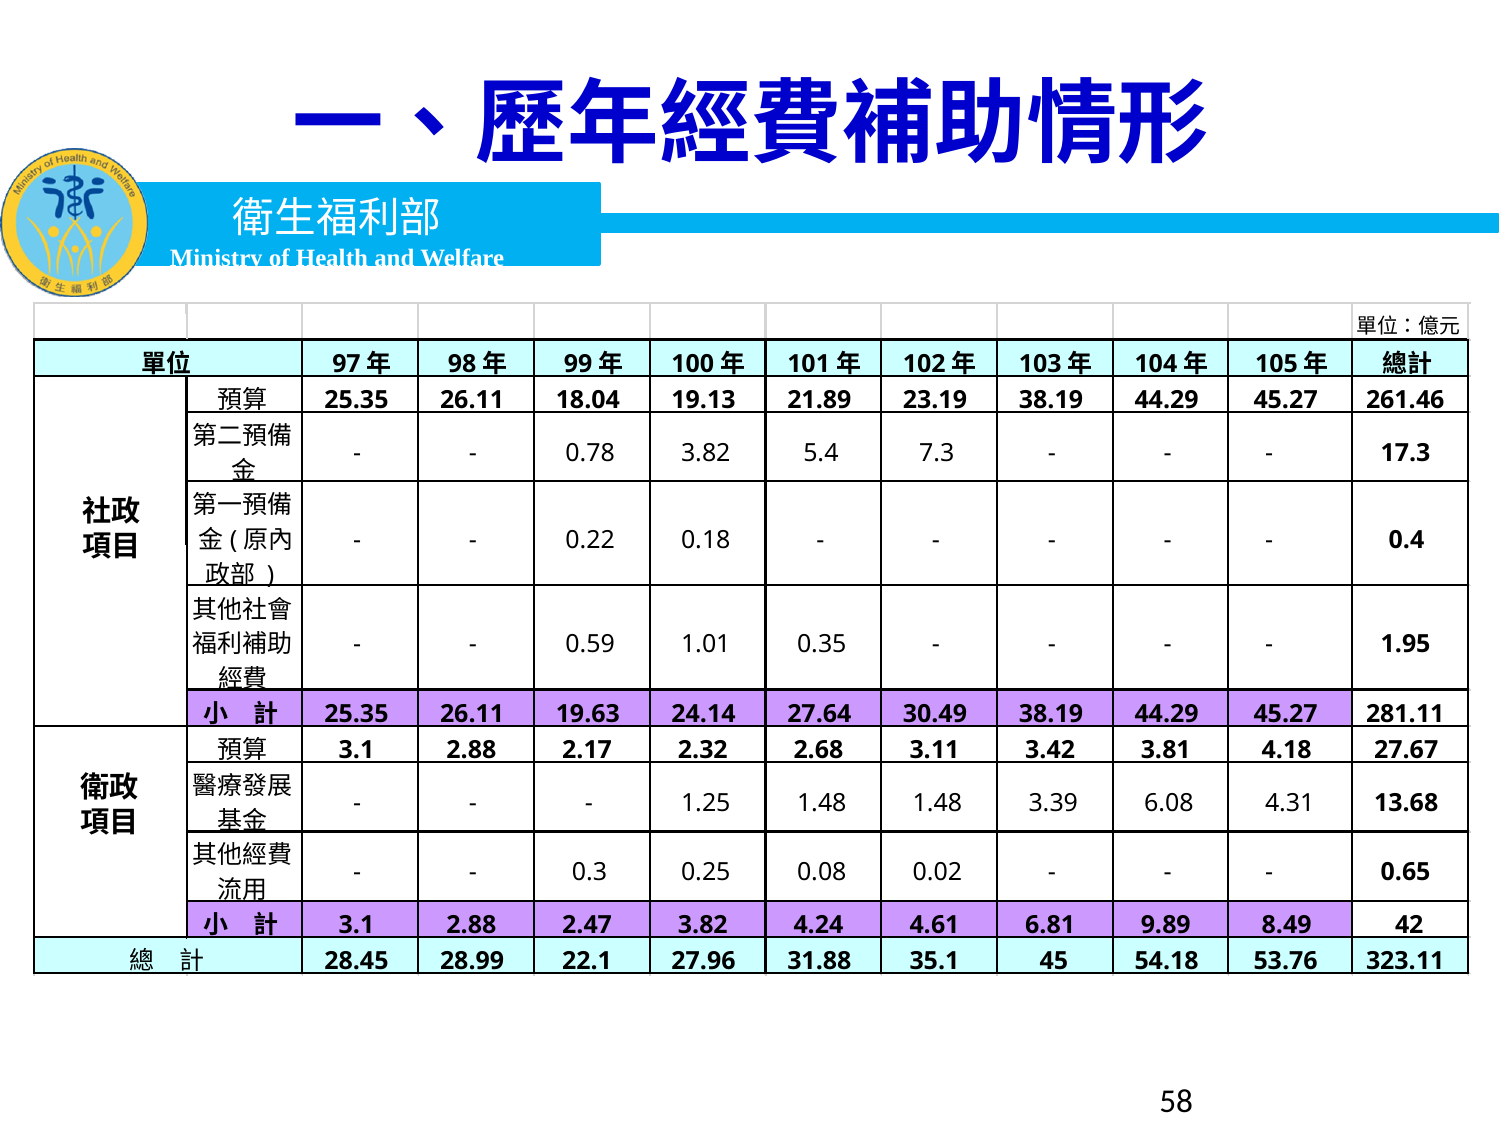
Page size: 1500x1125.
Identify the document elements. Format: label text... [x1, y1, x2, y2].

text_box 28.99 [440, 945, 504, 972]
text_box 醫療發展 [192, 770, 292, 800]
text_box 2.88 [446, 733, 497, 761]
text_box 0.4 [1393, 533, 1398, 545]
text_box 其他社會 [192, 593, 292, 623]
text_box 35.1 [910, 945, 960, 972]
text_box 2.47 [562, 908, 612, 936]
text_box 6.81 [1025, 908, 1075, 936]
text_box 預算 [224, 390, 233, 396]
text_box 5.4 [803, 436, 839, 466]
text_box 45 [1040, 945, 1068, 972]
text_box 97年 [332, 347, 392, 375]
text_box 22.1 [562, 945, 612, 972]
text_box 99年 [564, 347, 624, 375]
text_box 103年 [1019, 347, 1093, 375]
text_box 105年 [1255, 347, 1329, 375]
text_box 經費 [218, 662, 268, 688]
text_box 25.35 [324, 384, 389, 411]
text_box 3.1 [339, 733, 375, 761]
text_box 小 計 [204, 697, 279, 725]
text_box 小 計 [204, 908, 279, 936]
text_box 2.68 [794, 733, 844, 761]
text_box 金(原內 [199, 524, 294, 554]
text_box 27.67 [1374, 733, 1439, 761]
text_box 3.1 [339, 908, 375, 936]
text_box 3.11 [910, 733, 960, 761]
text_box 0.59 [565, 628, 615, 658]
text_box 0.35 [797, 628, 847, 658]
text_box - [1163, 436, 1172, 466]
text_box 38.19 [1019, 384, 1083, 411]
text_box 54.18 [1135, 945, 1199, 972]
text_box - [1048, 628, 1056, 658]
text_box 第一預備 [192, 489, 292, 519]
text_box 總 計 [130, 945, 205, 972]
text_box 281.11 [1366, 697, 1445, 725]
text_box 一、歷年經費補助情形 [76, 24, 1427, 213]
text_box 2.68 [794, 743, 802, 755]
text_box 38.19 [1019, 697, 1083, 725]
text_box 19.63 [556, 697, 620, 725]
text_box 21.89 [787, 384, 852, 411]
text_box 19.13 [671, 384, 736, 411]
text_box 3.42 [1025, 733, 1075, 761]
text_box 0.25 [681, 856, 731, 886]
text_box - [353, 856, 361, 886]
text_box 福利補助 [192, 628, 292, 658]
text_box 1.48 [913, 786, 962, 816]
text_box 1.01 [681, 628, 731, 658]
text_box 0.78 [565, 436, 615, 466]
text_box 0.02 [913, 856, 962, 886]
text_box 27.64 [787, 697, 852, 725]
text_box 261.46 [1366, 384, 1445, 411]
text_box 3.81 [1141, 733, 1191, 761]
text_box [33, 302, 1471, 976]
text_box 3.1 [339, 917, 347, 930]
text_box 衛政 項目 [80, 768, 139, 838]
text_box - [469, 628, 477, 658]
text_box - [353, 436, 361, 466]
text_box 2.32 [678, 733, 728, 761]
text_box - [353, 786, 361, 816]
text_box - [932, 524, 940, 554]
text_box - [469, 786, 477, 816]
text_box 單位 [141, 347, 191, 375]
text_box 預算 [218, 384, 268, 411]
text_box 社政 項目 [82, 492, 141, 562]
text_box 58 [1144, 1069, 1495, 1125]
text_box 3.1 [339, 742, 347, 755]
text_box 1.25 [681, 786, 731, 816]
text_box - [353, 524, 361, 554]
text_box 35.1 [910, 953, 918, 966]
text_box 45.27 [1247, 697, 1318, 725]
text_box 25.35 [324, 697, 389, 725]
text_box 53.76 [1247, 945, 1318, 972]
text_box 38.19 [1019, 706, 1027, 719]
text_box 0.08 [797, 856, 847, 886]
text_box - [1048, 524, 1056, 554]
text_box 42 [1395, 908, 1424, 936]
text_box - [816, 524, 824, 554]
text_box - [1233, 856, 1273, 886]
text_box - [932, 628, 940, 658]
text_box 13.68 [1374, 786, 1439, 816]
text_box - [1163, 628, 1172, 658]
text_box 第二預備 [192, 420, 292, 450]
text_box - [1163, 524, 1172, 554]
text_box 26.11 [440, 384, 504, 411]
text_box 23.19 [903, 384, 967, 411]
text_box 預算 [218, 390, 225, 396]
text_box 單位：億元 [1356, 312, 1460, 338]
text_box - [1163, 856, 1172, 886]
text_box - [353, 628, 361, 658]
text_box 預算 [218, 733, 268, 761]
text_box 30.49 [903, 706, 911, 719]
text_box 3.81 [1141, 742, 1149, 755]
text_box 2.88 [446, 908, 497, 936]
text_box - [1233, 524, 1273, 554]
text_box 基金 [218, 804, 268, 830]
text_box 0.4 [1389, 524, 1425, 554]
text_box 2.32 [678, 743, 686, 755]
text_box 2.17 [562, 733, 612, 761]
text_box 44.29 [1135, 384, 1199, 411]
text_box 流用 [245, 892, 254, 900]
text_box 金 [231, 454, 256, 480]
text_box - [469, 436, 477, 466]
text_box 28.45 [324, 945, 389, 972]
text_box 323.11 [1366, 945, 1445, 972]
text_box 3.11 [910, 742, 918, 755]
text_box - [1233, 628, 1273, 658]
text_box 101年 [787, 347, 861, 375]
text_box 30.49 [903, 697, 967, 725]
text_box 1.95 [1381, 628, 1431, 658]
text_box 26.11 [440, 697, 504, 725]
text_box 4.61 [910, 908, 960, 936]
text_box 0.3 [572, 856, 607, 886]
text_box 31.88 [787, 945, 852, 972]
text_box 流用 [256, 892, 262, 900]
text_box 7.3 [919, 436, 955, 466]
text_box 政部 ) [205, 558, 274, 584]
text_box 總計 [1382, 347, 1432, 375]
text_box 38.19 [1019, 392, 1027, 405]
text_box 27.96 [671, 945, 736, 972]
text_box 8.49 [1262, 908, 1312, 936]
text_box 4.18 [1262, 733, 1312, 761]
text_box 1.48 [797, 786, 847, 816]
text_box 3.82 [678, 908, 728, 936]
text_box 0.3 [574, 864, 582, 878]
text_box - [1048, 856, 1056, 886]
text_box 102年 [903, 347, 977, 375]
text_box 3.39 [1029, 786, 1078, 816]
text_box - [1048, 436, 1056, 466]
text_box 18.04 [556, 384, 620, 411]
text_box 0.02 [915, 864, 923, 878]
text_box 98年 [448, 347, 508, 375]
text_box 基金 [218, 822, 228, 830]
text_box 24.14 [671, 697, 736, 725]
text_box 44.29 [1135, 697, 1199, 725]
text_box - [1233, 436, 1273, 466]
text_box 4.24 [794, 908, 844, 936]
text_box 3.82 [678, 917, 686, 930]
text_box - [469, 524, 477, 554]
text_box 9.89 [1141, 908, 1191, 936]
text_box 104年 [1135, 347, 1208, 375]
text_box 其他經費 [192, 839, 292, 869]
text_box 45.27 [1254, 384, 1318, 411]
text_box 0.22 [565, 524, 615, 554]
text_box 100年 [671, 347, 745, 375]
text_box - [469, 856, 477, 886]
text_box 預算 [224, 740, 233, 746]
text_box 3.82 [681, 436, 731, 466]
text_box 流用 [218, 874, 268, 900]
text_box 預算 [218, 740, 225, 746]
text_box 4.31 [1265, 786, 1315, 816]
text_box 0.65 [1381, 856, 1431, 886]
text_box - [585, 786, 593, 816]
text_box 6.08 [1144, 786, 1194, 816]
text_box 0.18 [681, 524, 731, 554]
text_box 17.3 [1381, 436, 1431, 466]
